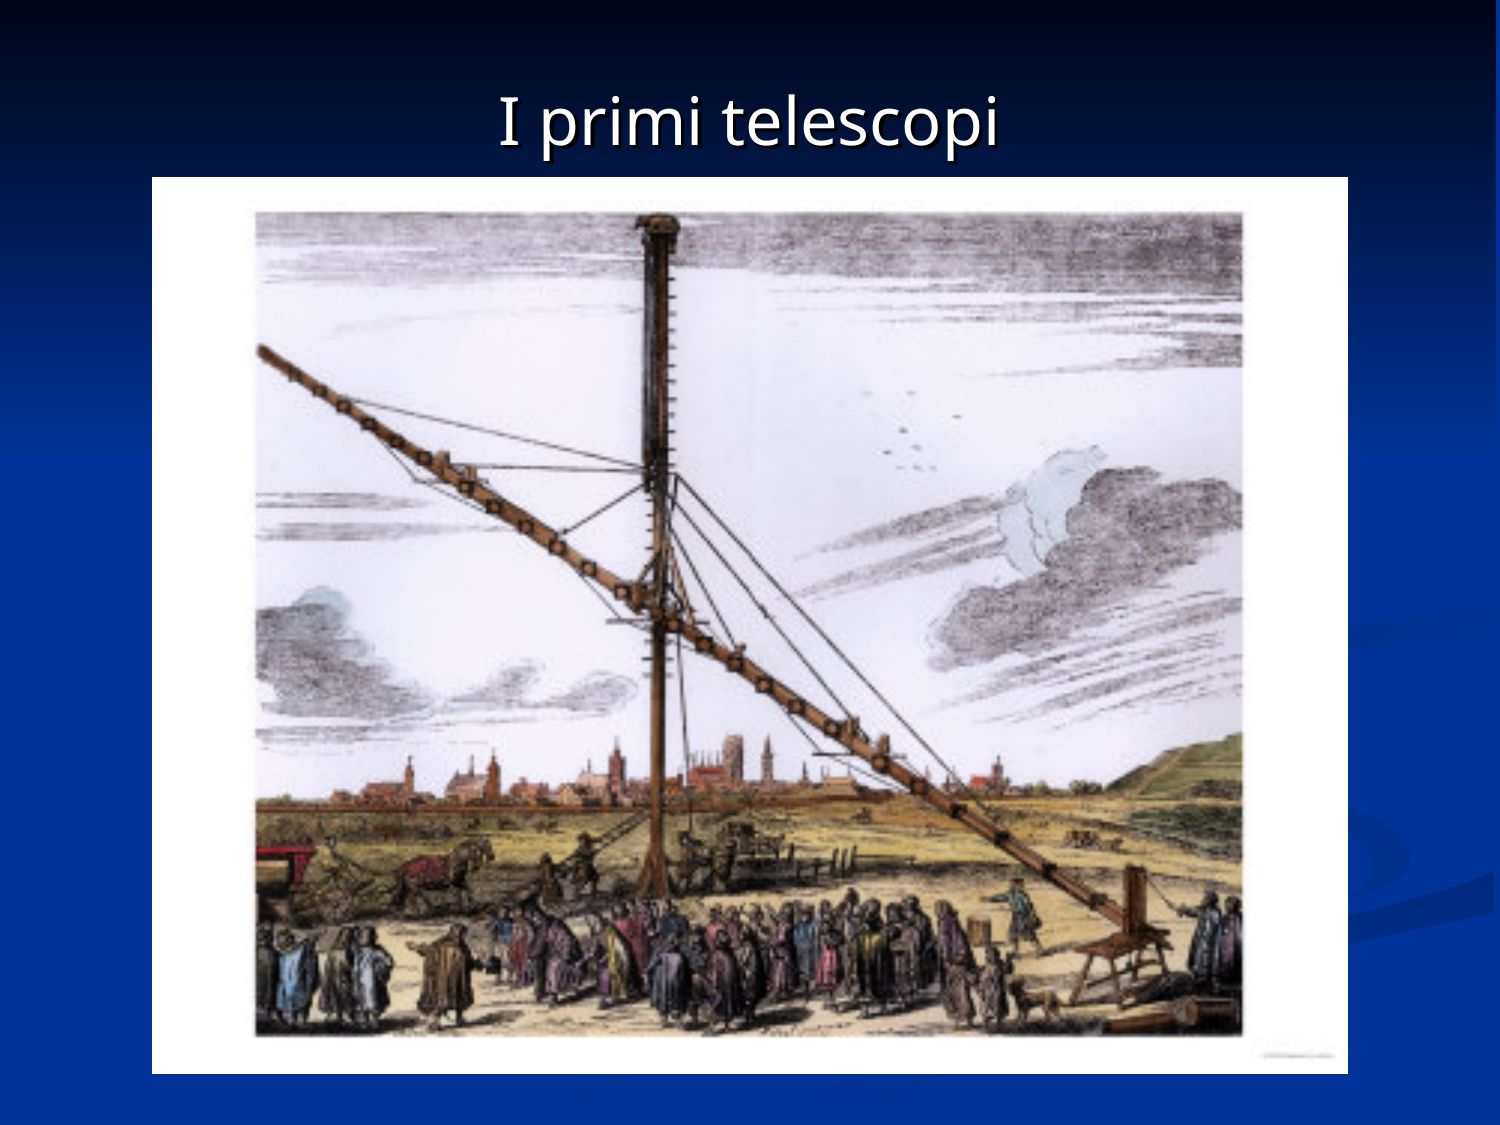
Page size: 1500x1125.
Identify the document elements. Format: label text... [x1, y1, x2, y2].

text_box I primi telescopi [35, 70, 1465, 178]
picture [152, 177, 1348, 1074]
